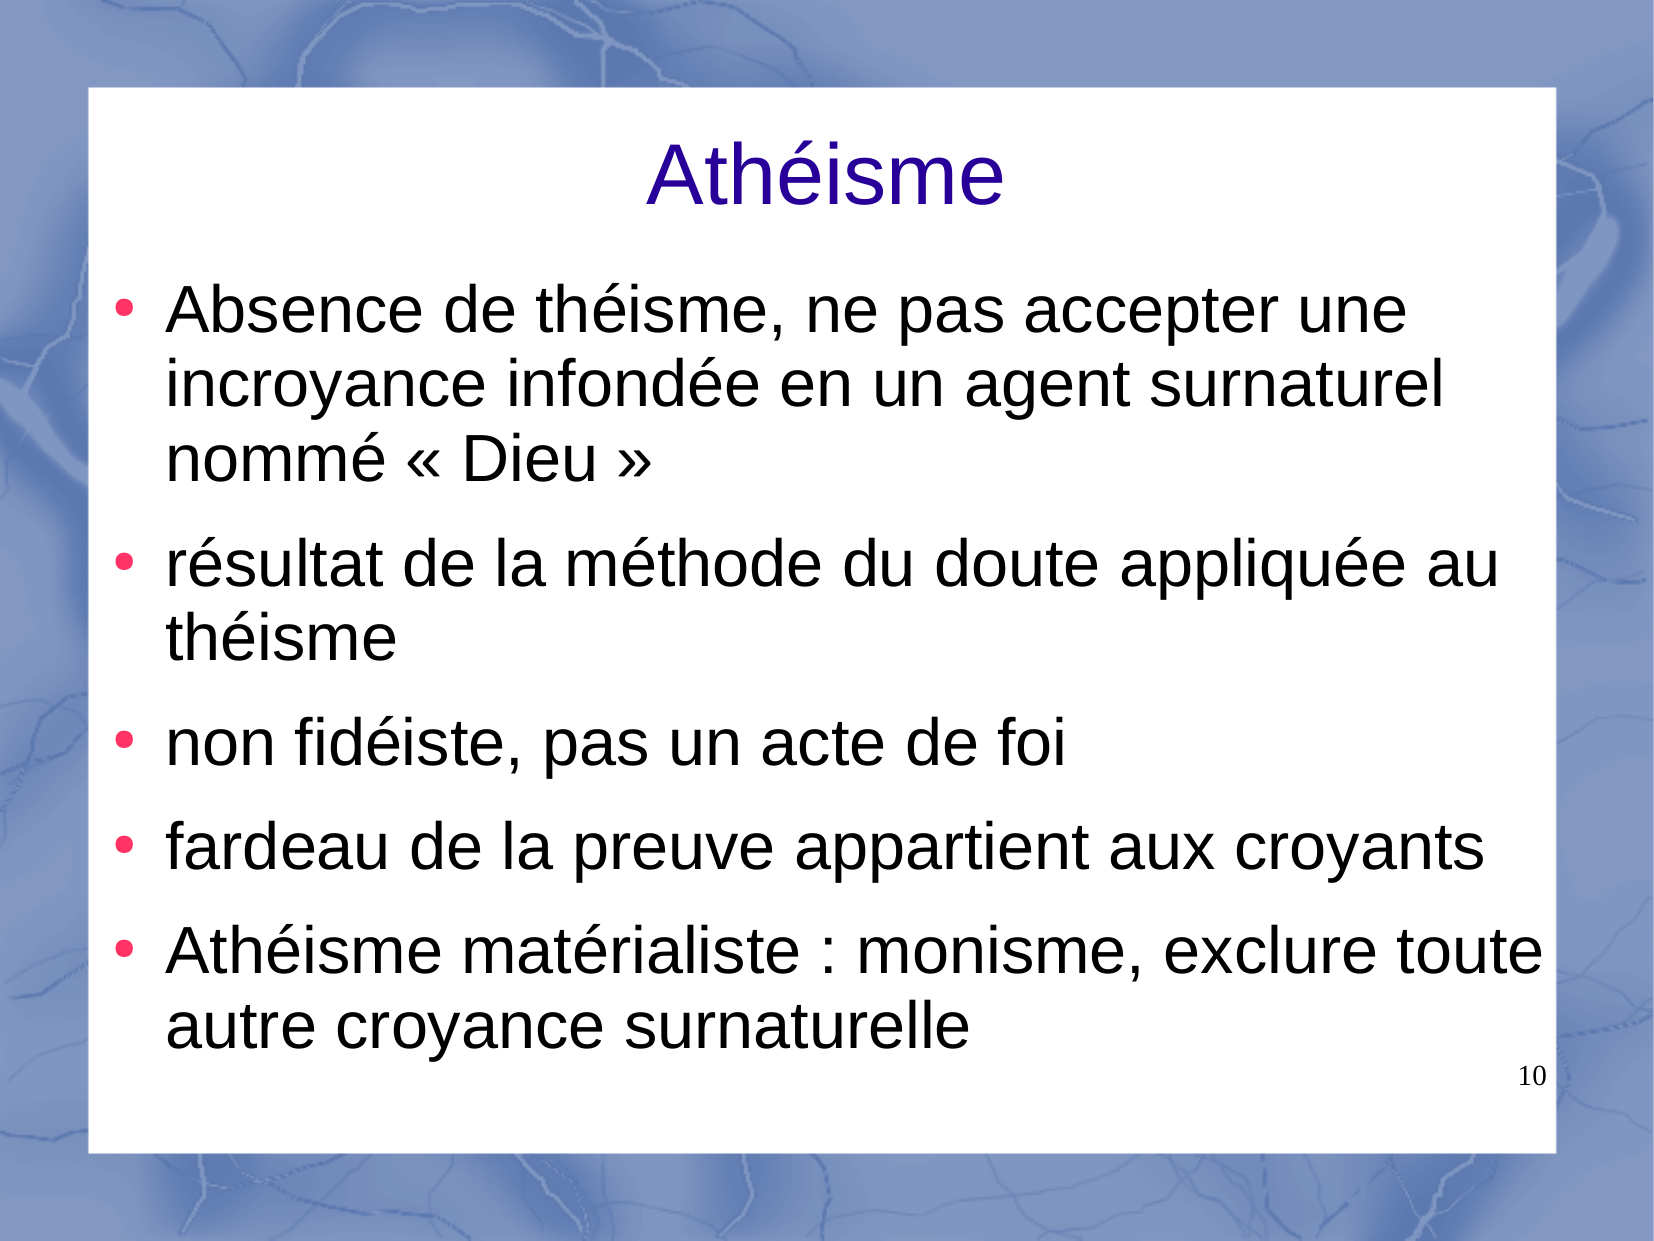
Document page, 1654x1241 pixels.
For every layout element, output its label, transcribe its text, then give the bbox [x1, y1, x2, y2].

list Absence de théisme, ne pas accepter une incroyance infondée en un agent surnaturel nommé « Dieu » résultat de la méthode du doute appliquée au théisme non fidéiste, pas un acte de foi fardeau de la preuve appartient aux croyants Athéisme matérialiste : monisme, exclure toute autre croyance surnaturelle [94, 271, 1560, 1063]
title Athéisme [118, 106, 1536, 243]
picture [0, 0, 1654, 1241]
